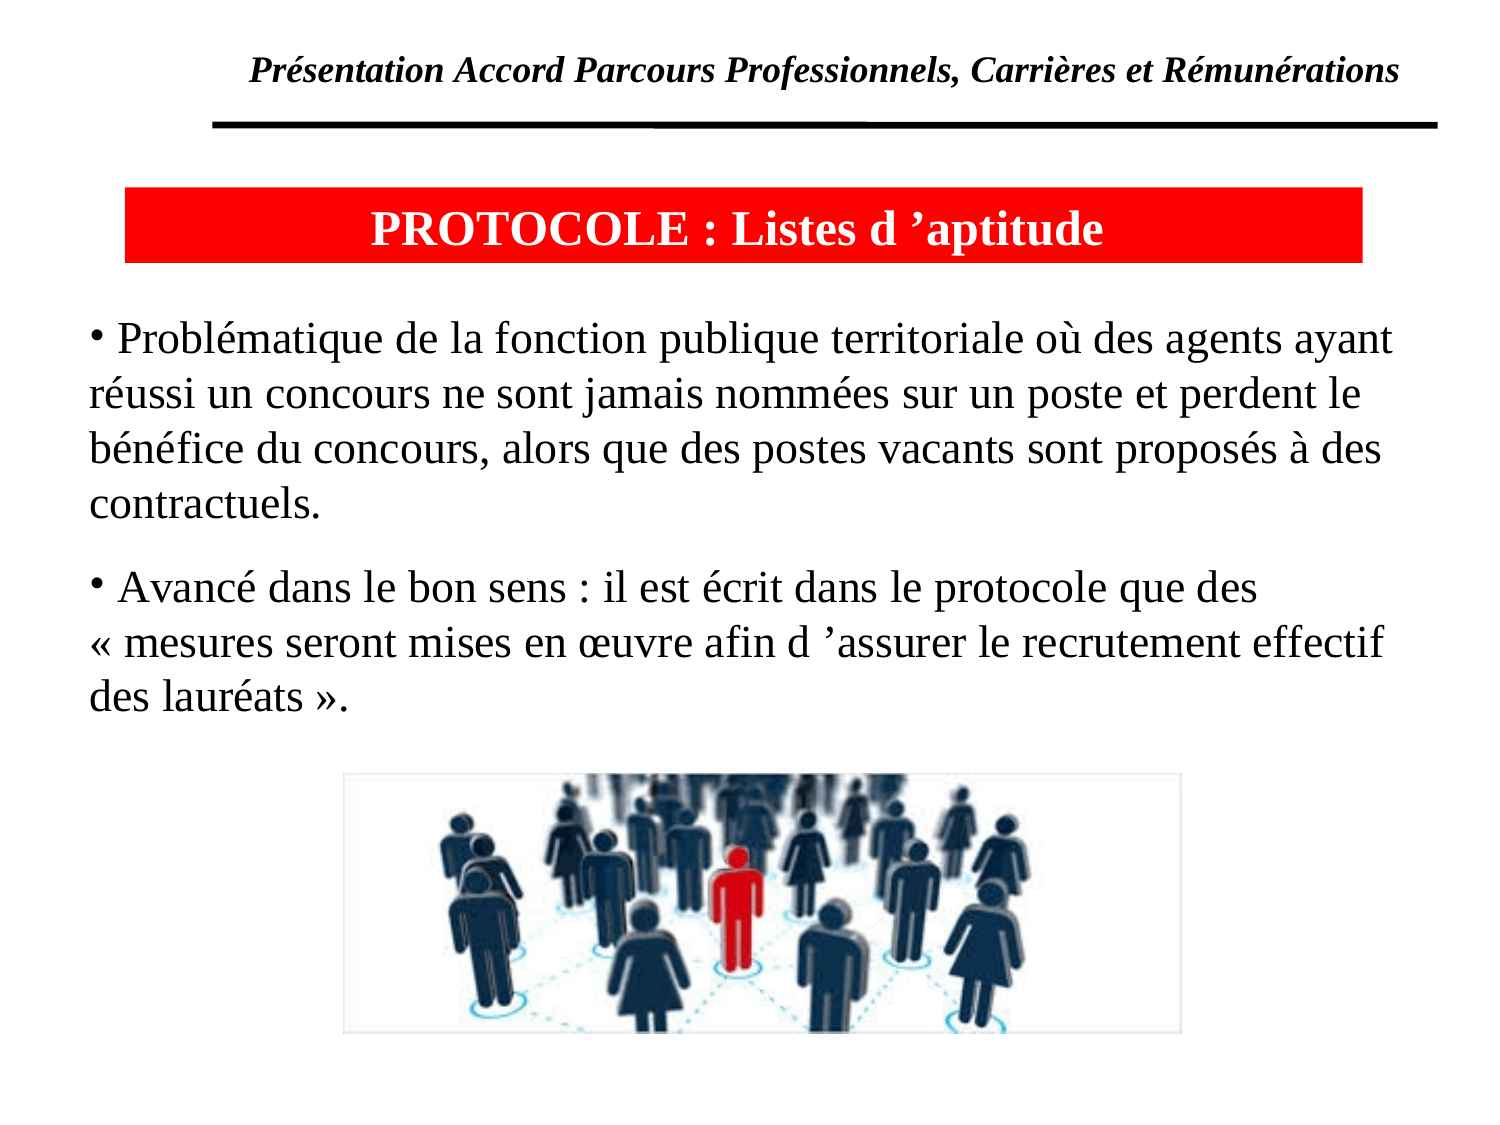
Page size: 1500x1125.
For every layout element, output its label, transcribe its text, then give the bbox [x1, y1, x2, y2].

text_box Problématique de la fonction publique territoriale où des agents ayant réussi un concours ne sont jamais nommées sur un poste et perdent le bénéfice du concours, alors que des postes vacants sont proposés à des contractuels. Avancé dans le bon sens : il est écrit dans le protocole que des « mesures seront mises en œuvre afin d ’assurer le recrutement effectif des lauréats ». [74, 299, 1450, 729]
picture [343, 773, 1182, 1034]
text_box PROTOCOLE : Listes d ’aptitude [124, 187, 1363, 263]
text_box Présentation Accord Parcours Professionnels, Carrières et Rémunérations [174, 37, 1476, 100]
